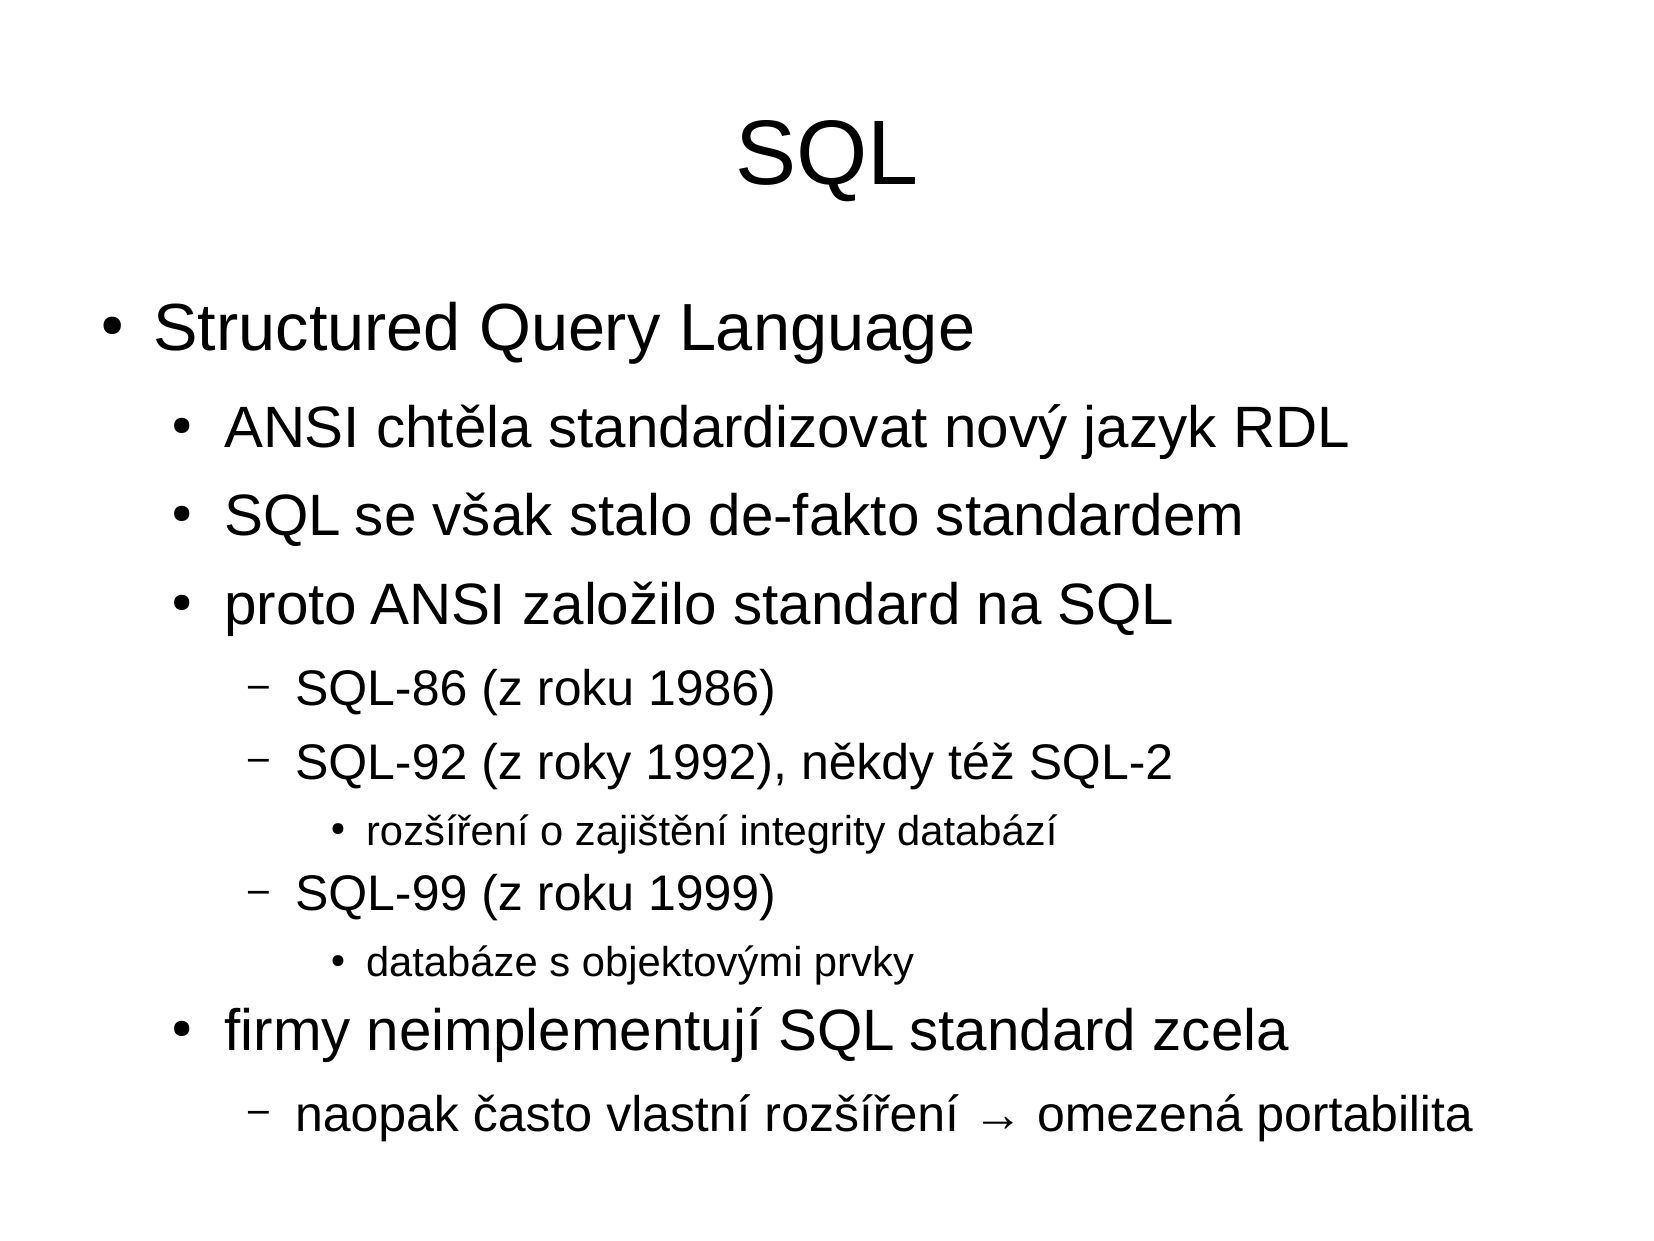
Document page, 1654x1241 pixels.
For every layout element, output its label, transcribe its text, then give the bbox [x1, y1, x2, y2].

title SQL [82, 49, 1571, 257]
list Structured Query Language ANSI chtěla standardizovat nový jazyk RDL SQL se však stalo de-fakto standardem proto ANSI založilo standard na SQL SQL-86 (z roku 1986) SQL-92 (z roky 1992), někdy též SQL-2 rozšíření o zajištění integrity databází SQL-99 (z roku 1999) databáze s objektovými prvky firmy neimplementují SQL standard zcela naopak často vlastní rozšíření → omezená portabilita [82, 290, 1571, 1142]
